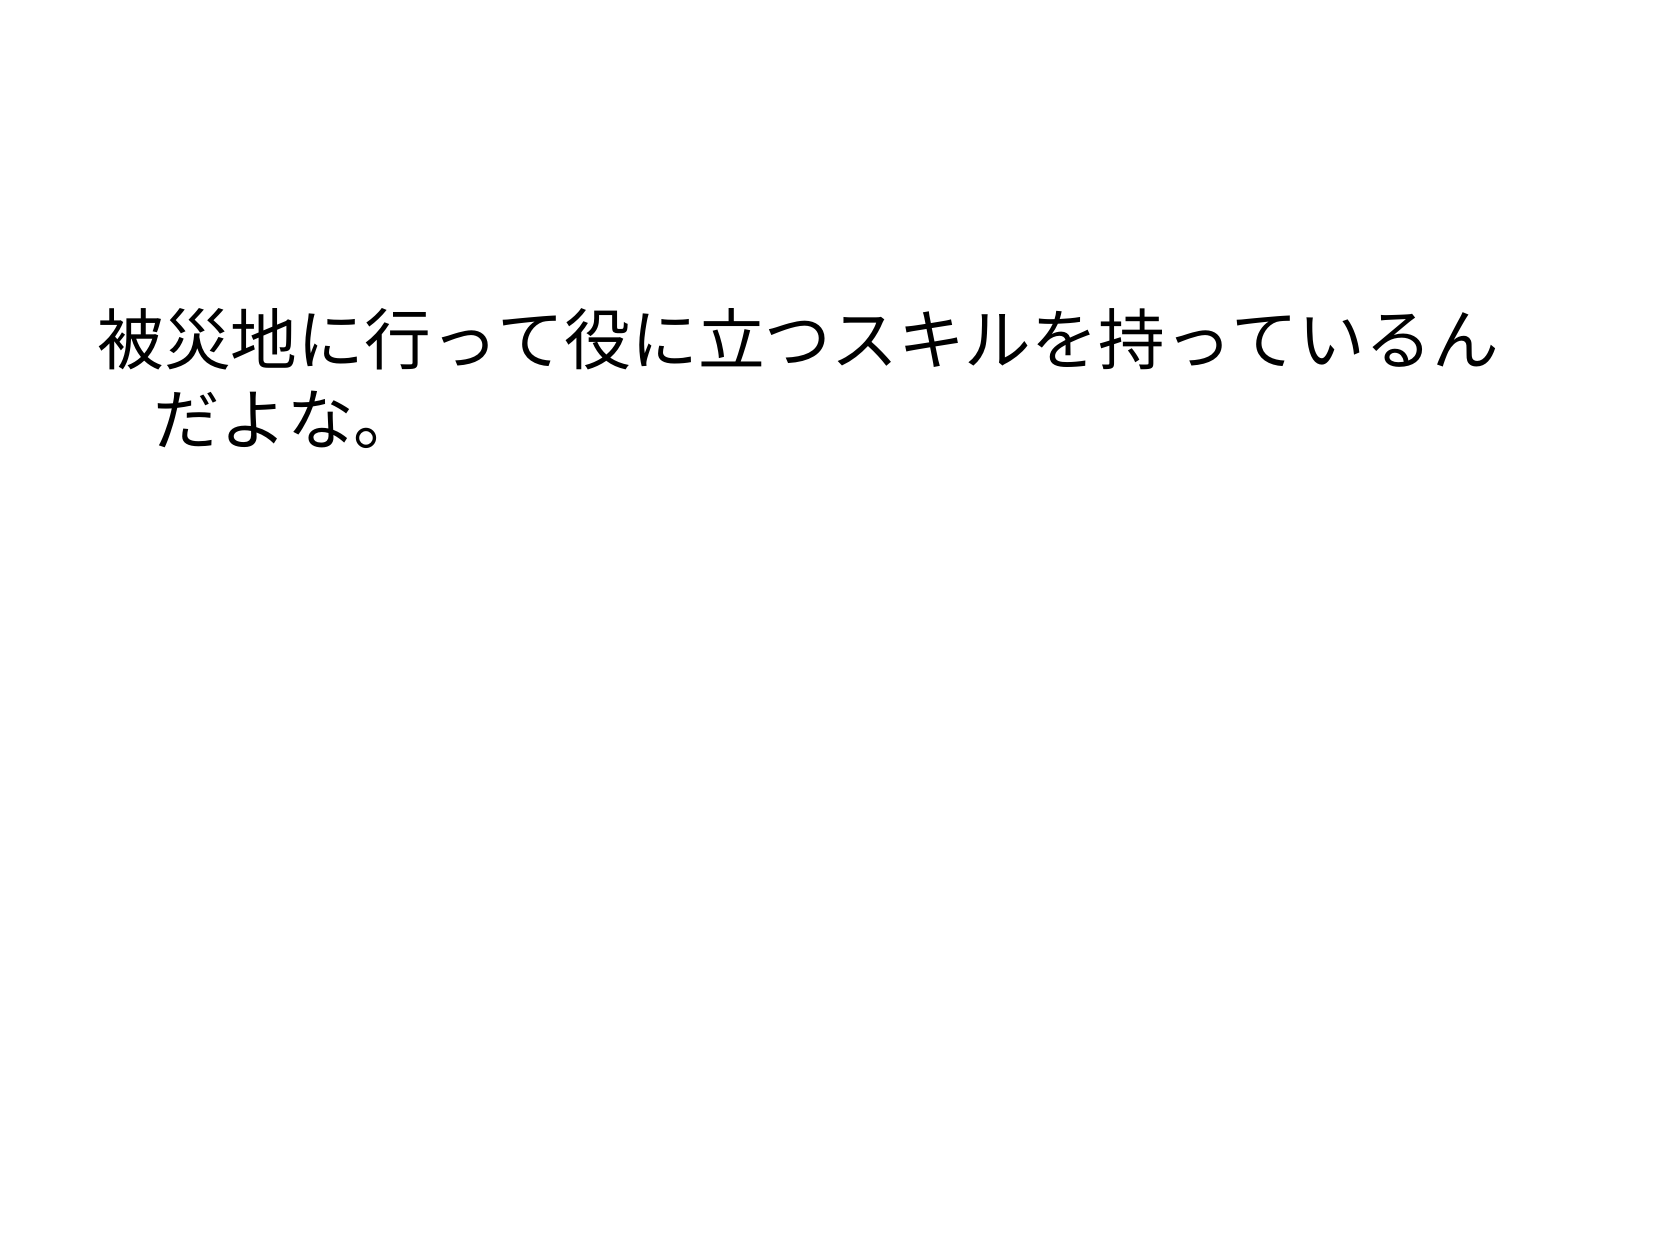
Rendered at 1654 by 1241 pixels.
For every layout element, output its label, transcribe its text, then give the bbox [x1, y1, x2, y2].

list 被災地に行って役に立つスキルを持っているんだよな。 [82, 290, 1571, 1010]
